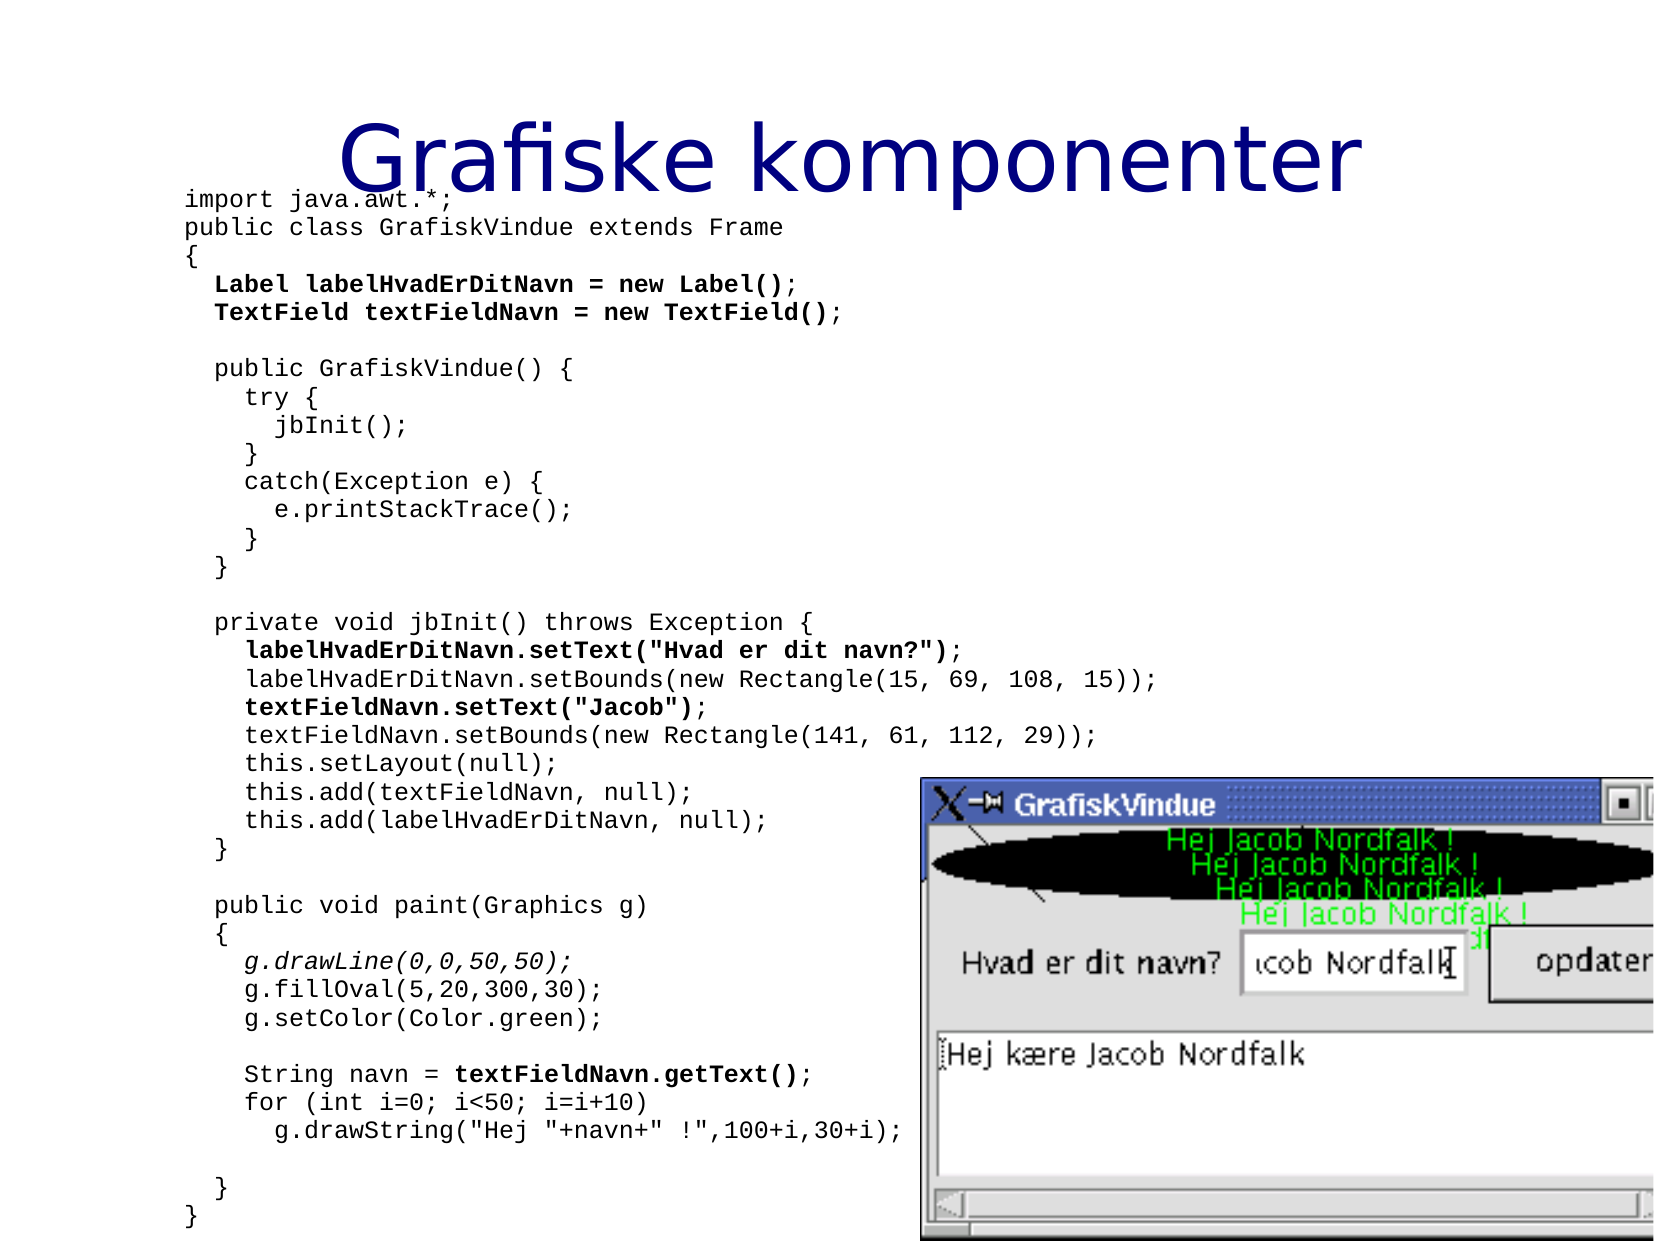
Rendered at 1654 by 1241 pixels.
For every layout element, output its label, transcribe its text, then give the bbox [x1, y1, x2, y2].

text_box import java.awt.*; public class GrafiskVindue extends Frame { Label labelHvadErDitNavn = new Label(); TextField textFieldNavn = new TextField(); public GrafiskVindue() { try { jbInit(); } catch(Exception e) { e.printStackTrace(); } } private void jbInit() throws Exception { labelHvadErDitNavn.setText("Hvad er dit navn?"); labelHvadErDitNavn.setBounds(new Rectangle(15, 69, 108, 15)); textFieldNavn.setText("Jacob"); textFieldNavn.setBounds(new Rectangle(141, 61, 112, 29)); this.setLayout(null); this.add(textFieldNavn, null); this.add(labelHvadErDitNavn, null); } public void paint(Graphics g) { g.drawLine(0,0,50,50); g.fillOval(5,20,300,30); g.setColor(Color.green); String navn = textFieldNavn.getText(); for (int i=0; i<50; i=i+10) g.drawString("Hej "+navn+" !",100+i,30+i); } } [184, 186, 1642, 1241]
title Grafiske komponenter [156, 55, 1534, 263]
picture [920, 777, 1654, 1241]
